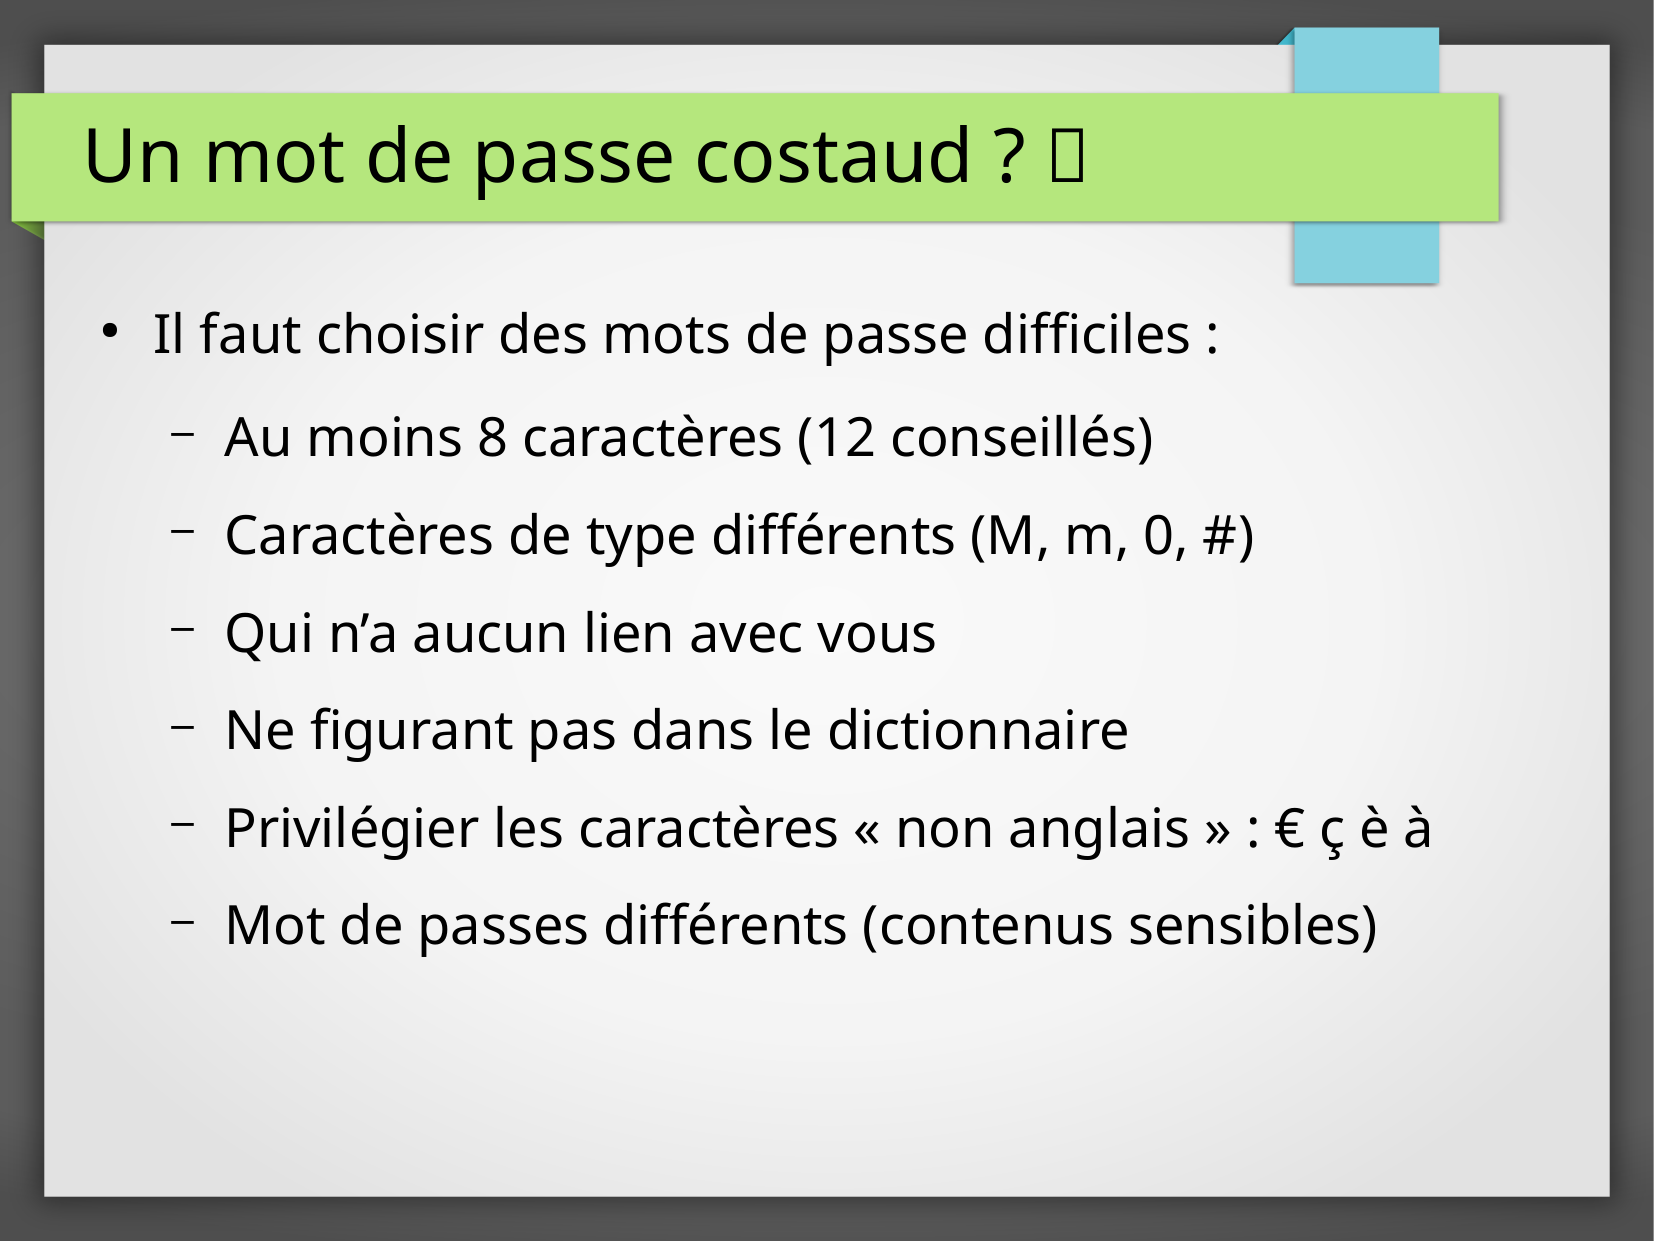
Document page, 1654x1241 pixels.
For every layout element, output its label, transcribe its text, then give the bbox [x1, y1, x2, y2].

list Il faut choisir des mots de passe difficiles : Au moins 8 caractères (12 conseillés) Caractères de type différents (M, m, 0, #) Qui n’a aucun lien avec vous Ne figurant pas dans le dictionnaire Privilégier les caractères « non anglais » : € ç è à Mot de passes différents (contenus sensibles) [82, 295, 1571, 1015]
title Un mot de passe costaud ? 💪 [82, 60, 1477, 248]
picture [0, 0, 1654, 1241]
